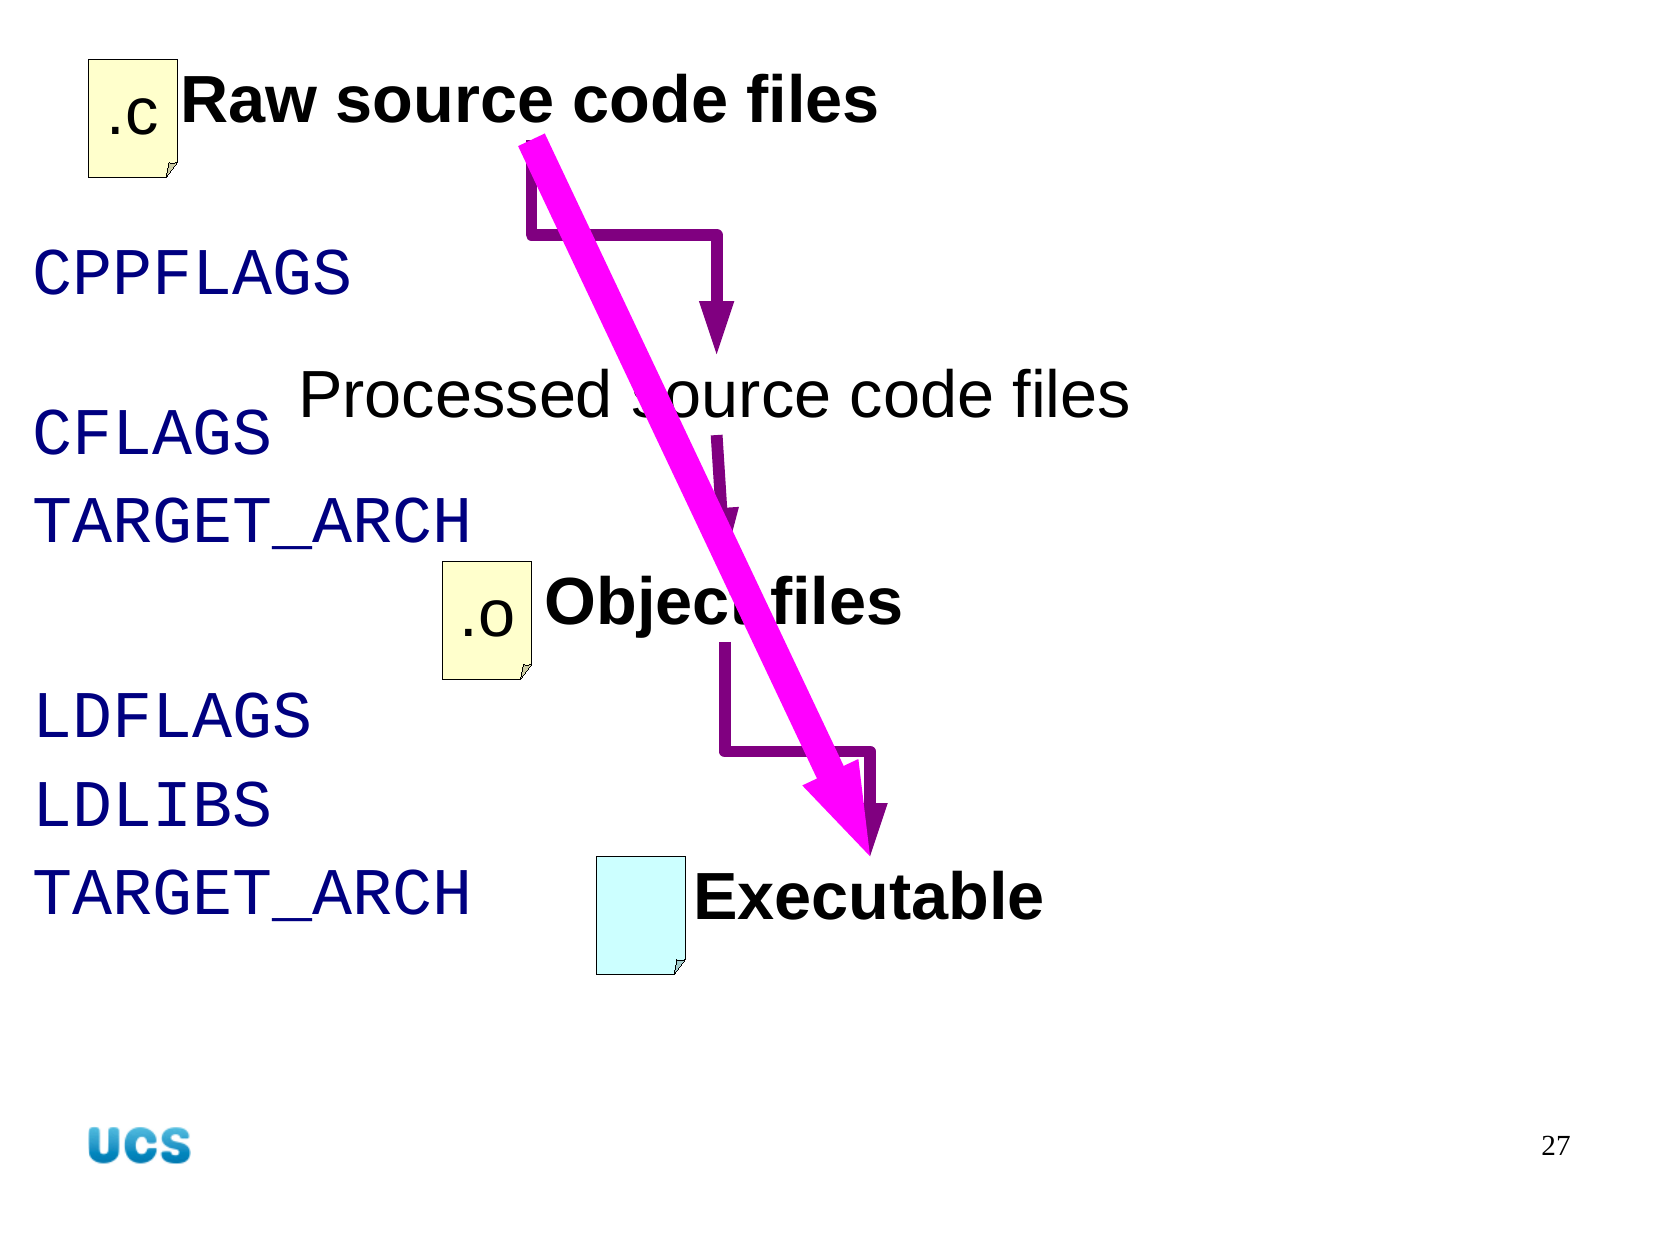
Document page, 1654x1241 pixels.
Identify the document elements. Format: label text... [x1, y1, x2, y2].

text_box Raw source code files [178, 59, 886, 140]
text_box CFLAGS [29, 395, 276, 478]
text_box LDFLAGS [29, 679, 316, 761]
text_box .c [88, 59, 178, 178]
text_box CPPFLAGS [29, 236, 356, 318]
text_box .o [442, 561, 532, 680]
text_box Executable [690, 856, 1050, 938]
text_box TARGET_ARCH [29, 856, 476, 938]
text_box Object files [541, 561, 751, 642]
text_box [596, 856, 686, 975]
text_box LDLIBS [29, 767, 276, 850]
text_box Processed source code files [295, 354, 654, 436]
picture [88, 1126, 191, 1165]
text_box TARGET_ARCH [29, 484, 476, 566]
text_box Object files [748, 561, 908, 642]
text_box Processed source code files [650, 354, 1139, 436]
